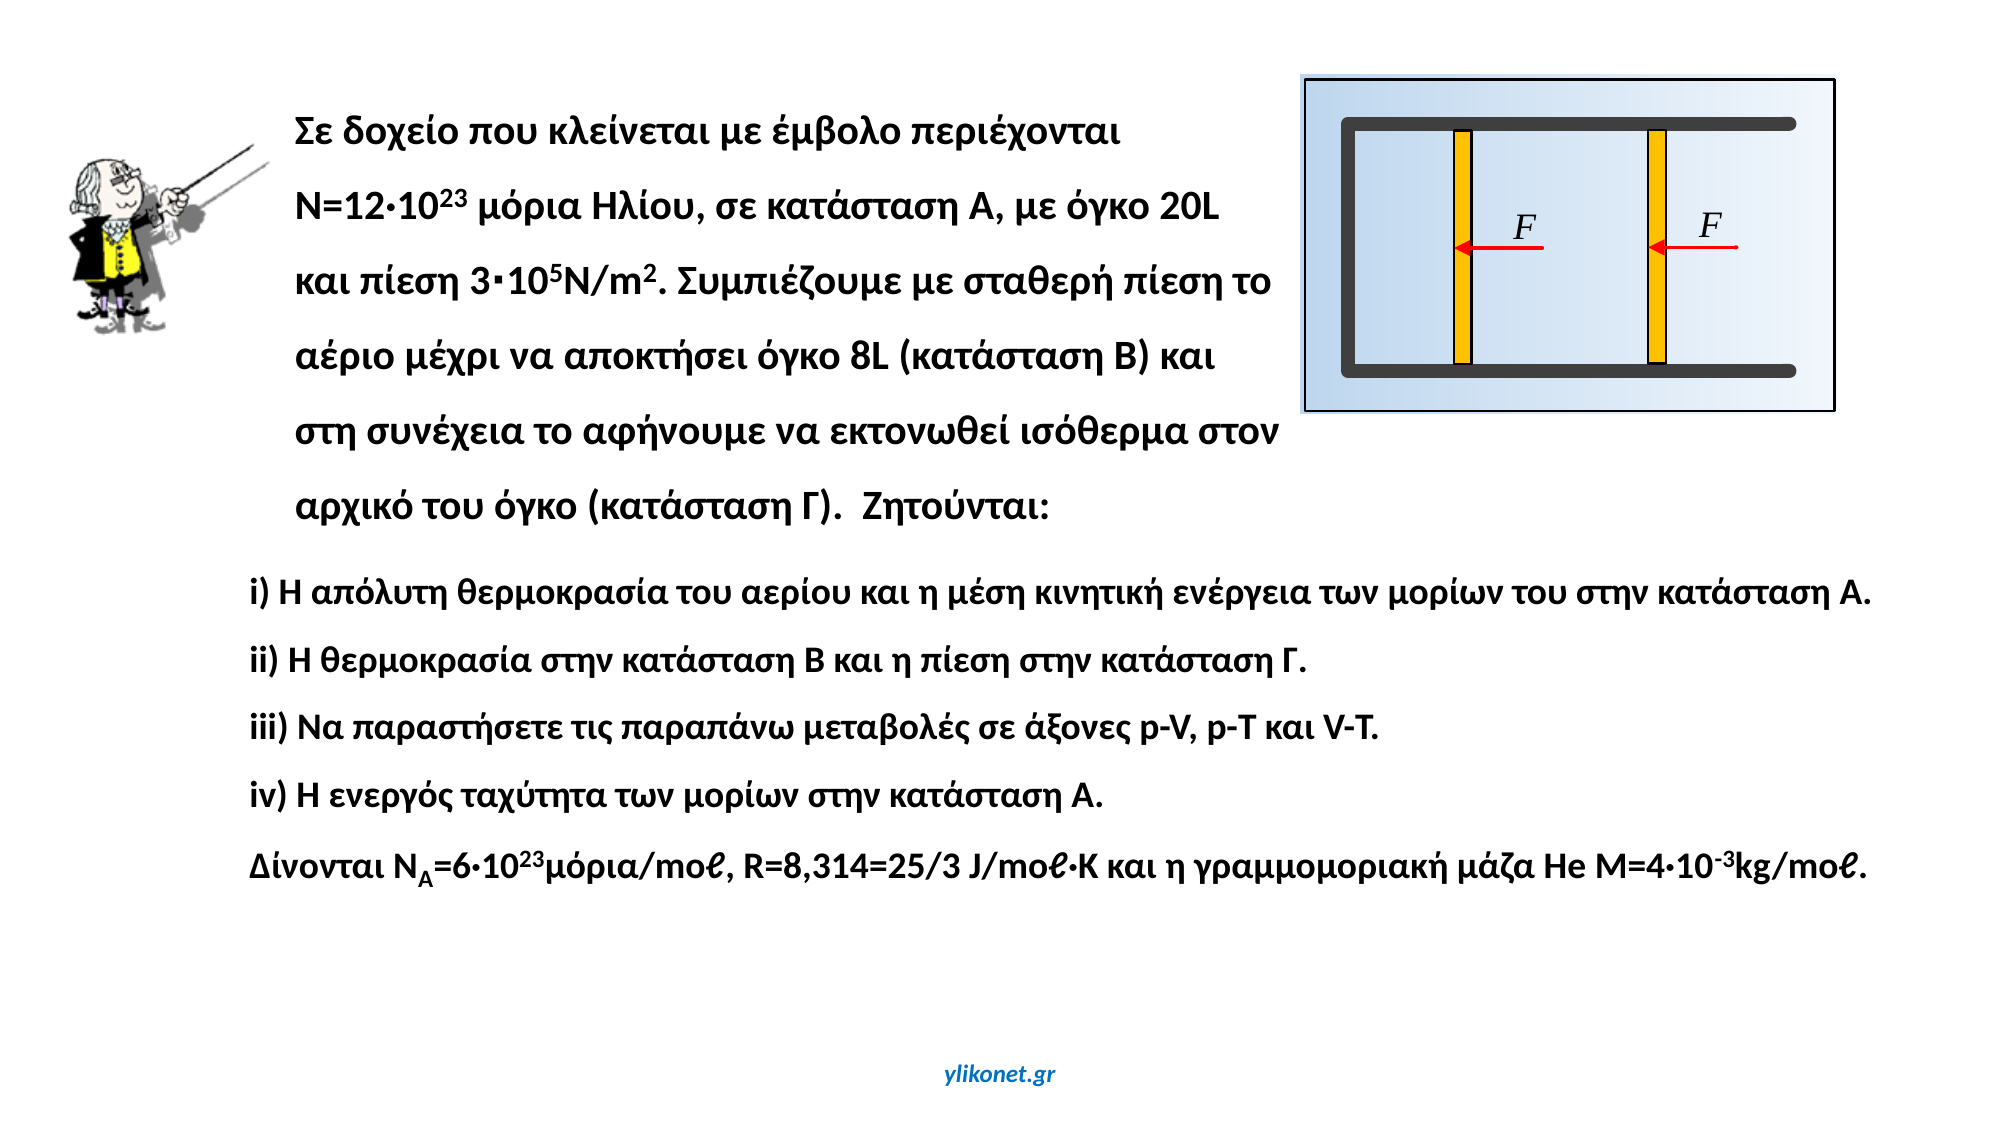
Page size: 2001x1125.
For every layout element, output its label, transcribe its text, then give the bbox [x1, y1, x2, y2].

text_box Σε δοχείο που κλείνεται με έμβολο περιέχονται Ν=12·1023 μόρια Ηλίου, σε κατάσταση Α, με όγκο 20L και πίεση 3∙105Ν/m2. Συμπιέζουμε με σταθερή πίεση το αέριο μέχρι να αποκτήσει όγκο 8L (κατάσταση Β) και στη συνέχεια το αφήνουμε να εκτονωθεί ισόθερμα στον αρχικό του όγκο (κατάσταση Γ). Ζητούνται: [279, 70, 1301, 533]
text_box i) Η απόλυτη θερμοκρασία του αερίου και η μέση κινητική ενέργεια των μορίων του στην κατάσταση Α. ii) Η θερμοκρασία στην κατάσταση Β και η πίεση στην κατάσταση Γ. iii) Να παραστήσετε τις παραπάνω μεταβολές σε άξονες p-V, p-Τ και V-Τ. iv) Η ενεργός ταχύτητα των μορίων στην κατάσταση Α. Δίνονται ΝΑ=6·1023μόρια/mοℓ, R=8,314=25/3 J/mοℓ·Κ και η γραμμομοριακή μάζα Ηe Μ=4·10-3kg/mοℓ. [234, 537, 1918, 887]
picture [56, 139, 258, 332]
chart [1300, 75, 1837, 414]
text_box ylikonet.gr [683, 1042, 1317, 1103]
